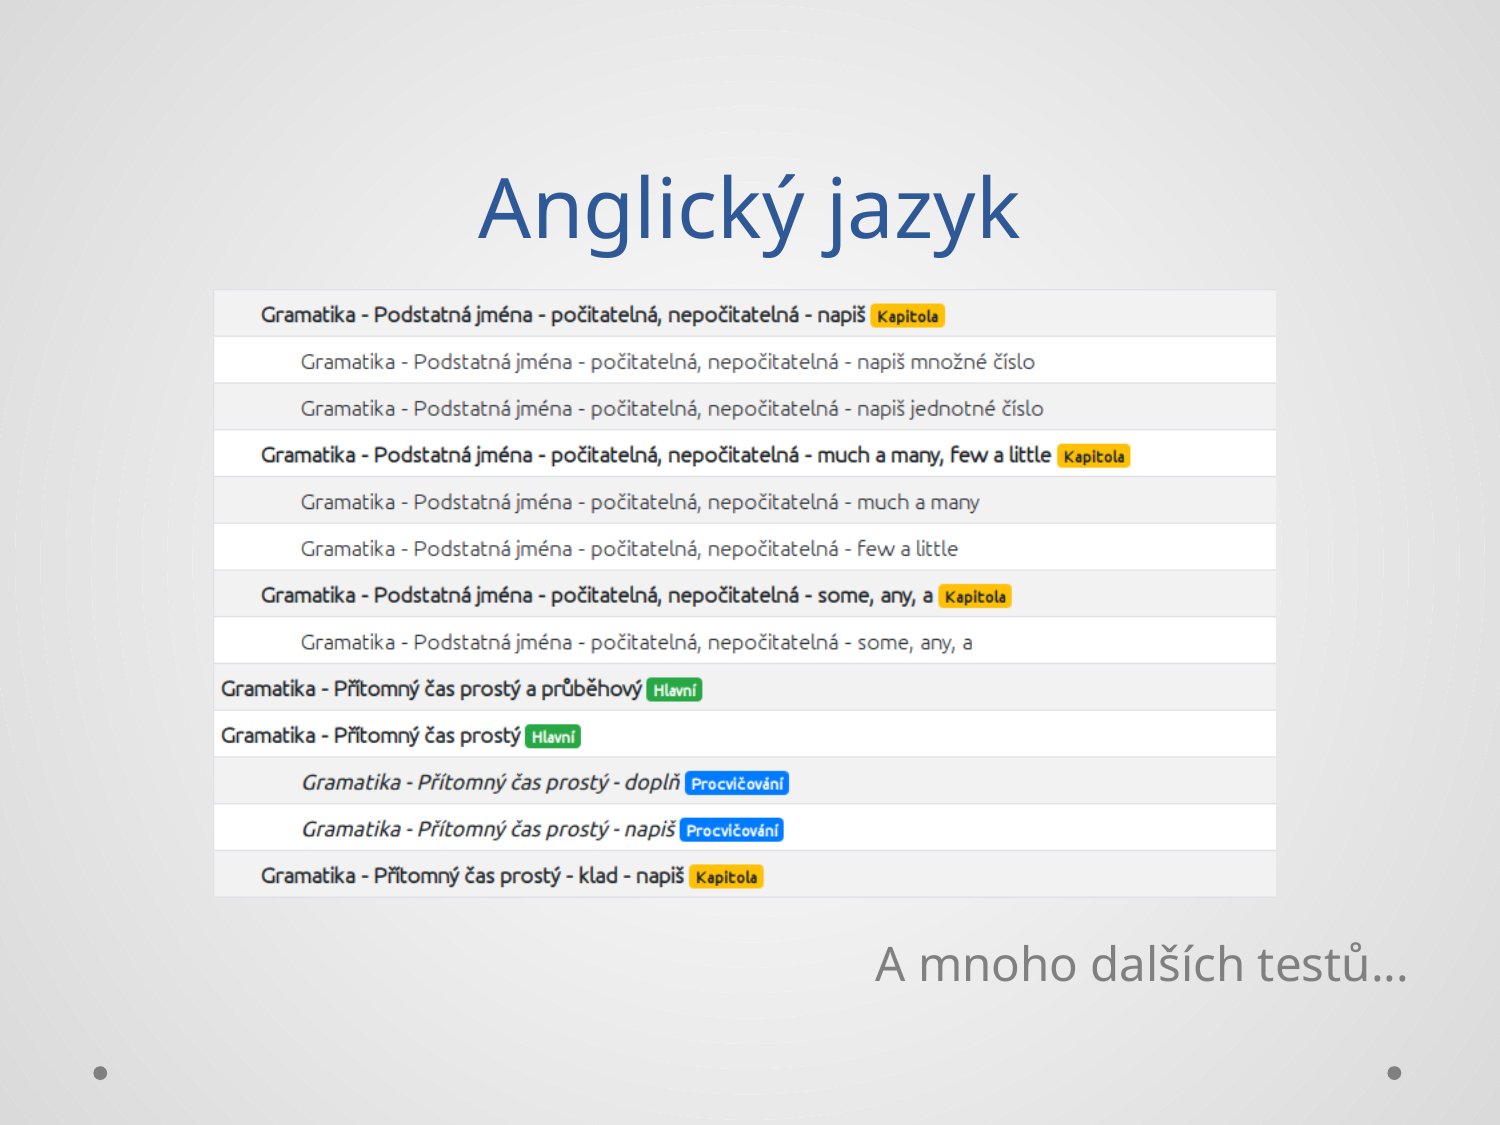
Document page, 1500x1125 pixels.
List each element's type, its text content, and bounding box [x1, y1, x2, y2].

list A mnoho dalších testů... [75, 262, 1425, 1005]
title Anglický jazyk [75, 0, 1425, 262]
picture [213, 289, 1276, 898]
